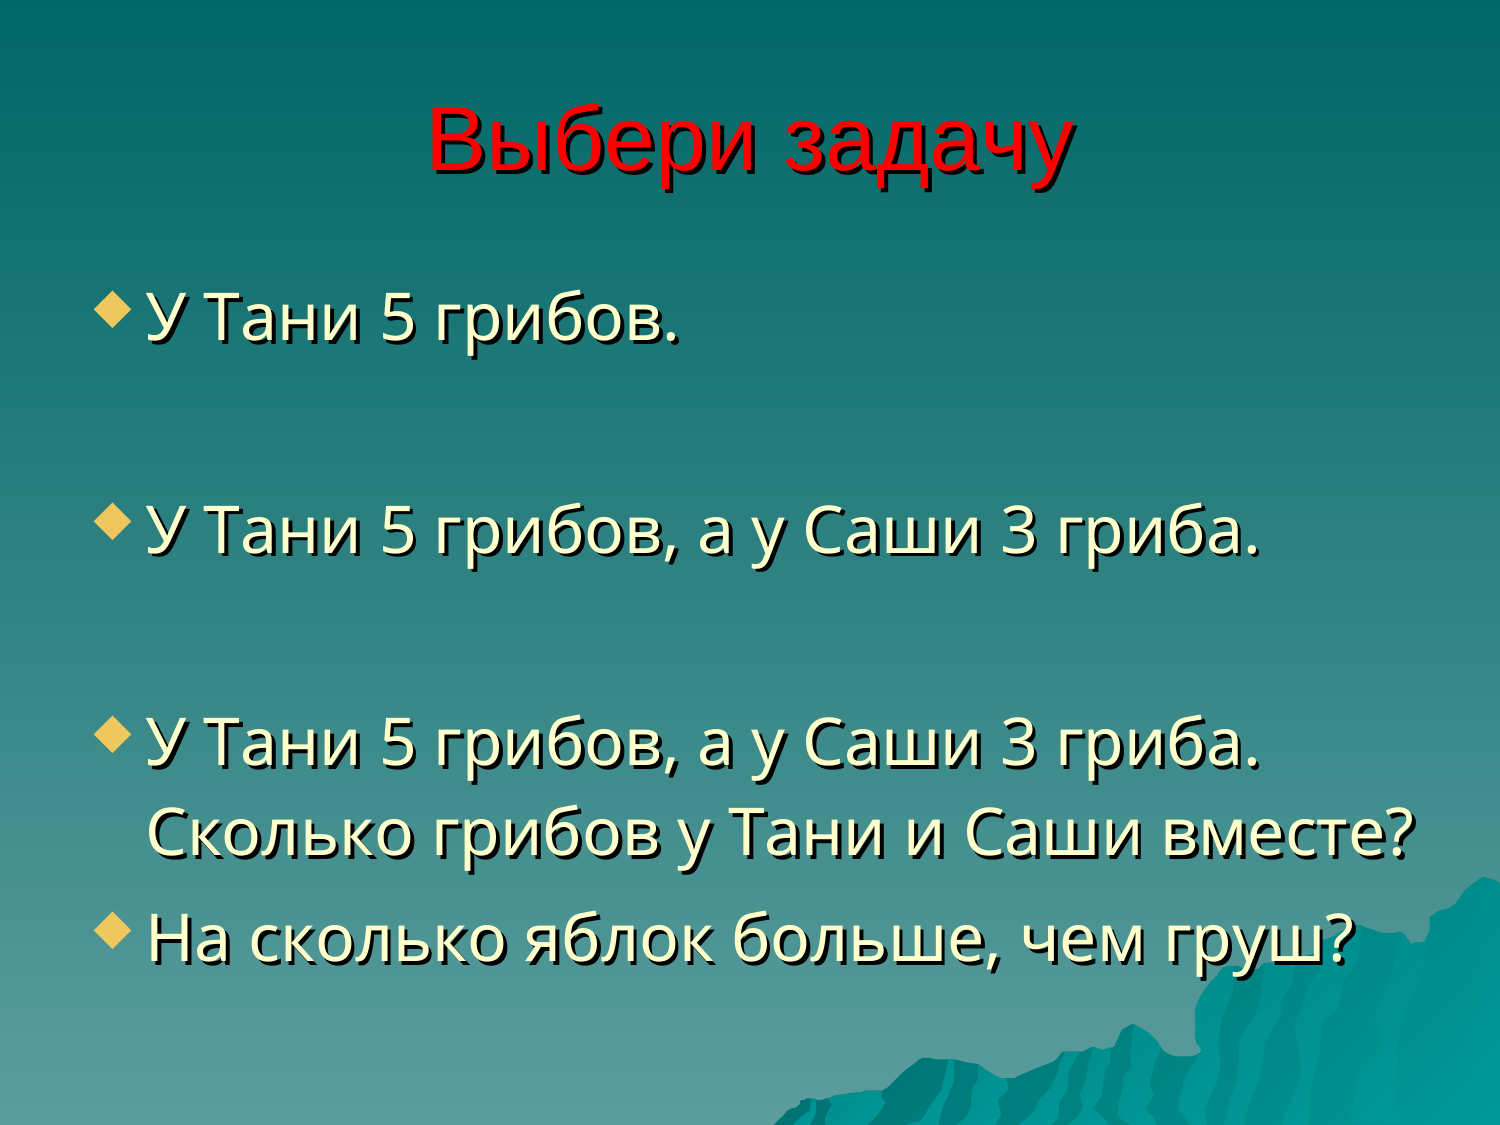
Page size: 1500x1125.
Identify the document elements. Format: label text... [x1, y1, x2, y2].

list У Тани 5 грибов. У Тани 5 грибов, а у Саши 3 гриба. У Тани 5 грибов, а у Саши 3 гриба. Сколько грибов у Тани и Саши вместе? На сколько яблок больше, чем груш? [75, 262, 1436, 1005]
title Выбери задачу [75, 45, 1426, 233]
